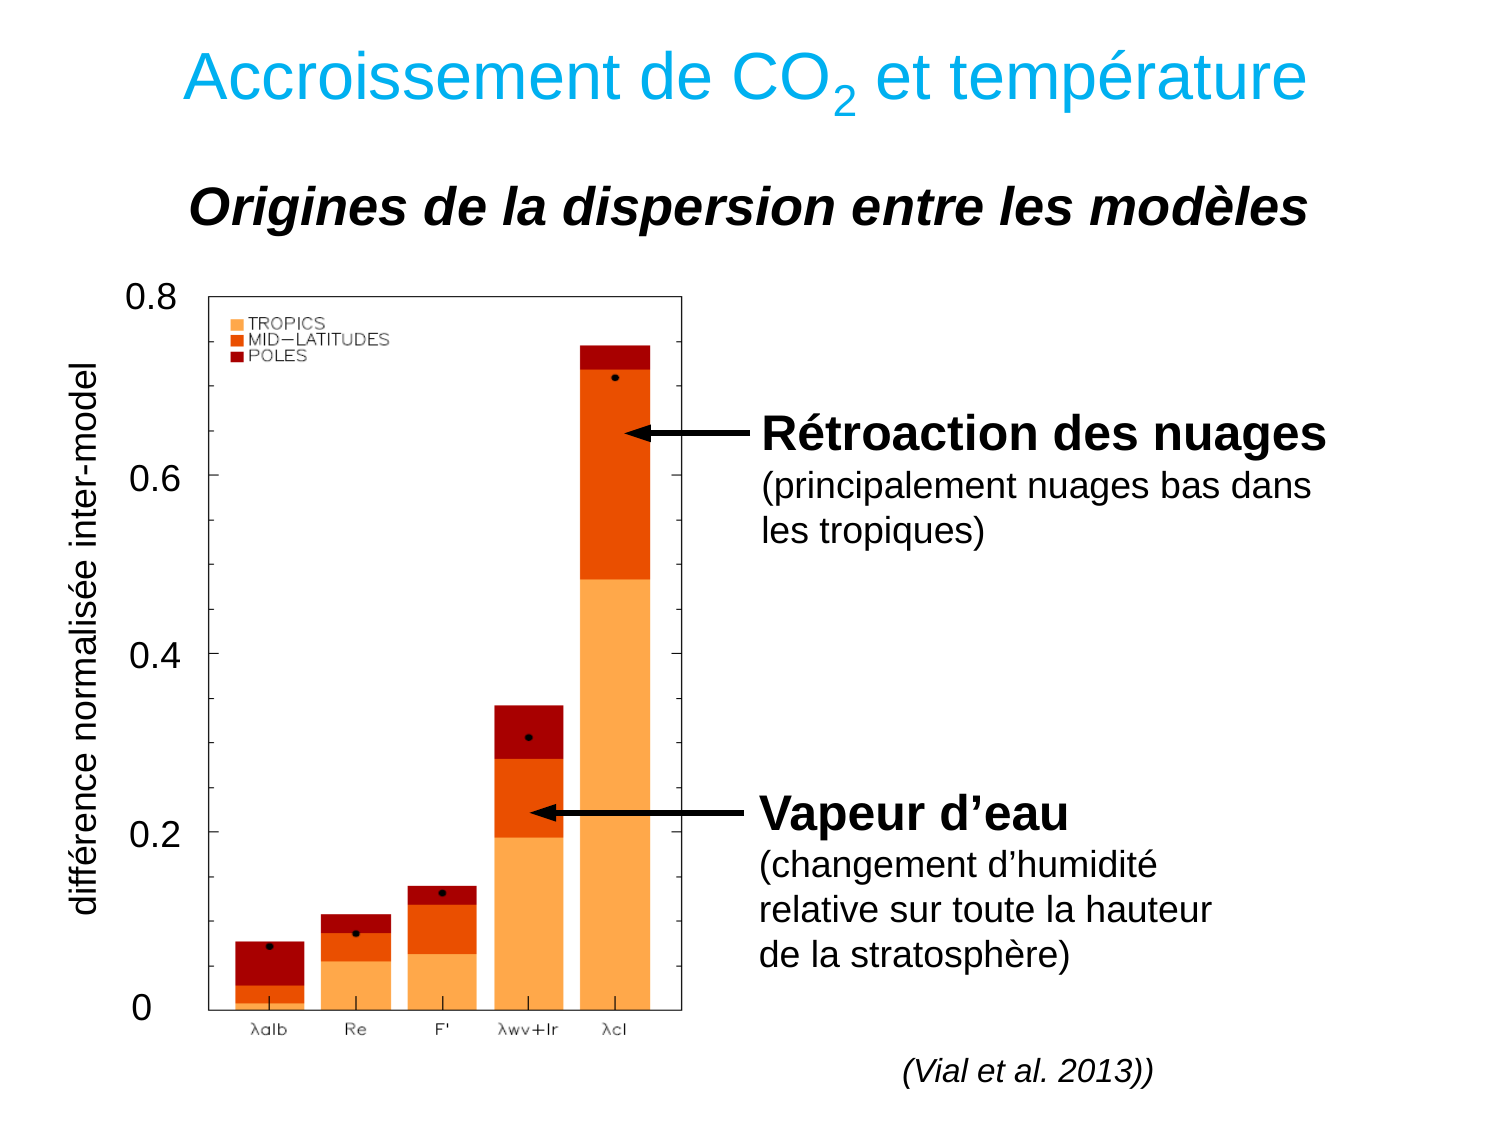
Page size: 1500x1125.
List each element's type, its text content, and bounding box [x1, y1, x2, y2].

text_box (Vial et al. 2013))‏ [902, 1049, 1436, 1090]
text_box différence normalisée inter-model [50, 285, 111, 993]
text_box 0.8 [110, 265, 209, 326]
text_box Origines de la dispersion entre les modèles [47, 164, 1453, 246]
text_box 0.4 [114, 623, 213, 684]
text_box Accroissement de CO2 et température [85, 18, 1407, 126]
text_box 0 [116, 975, 215, 1036]
text_box 0.6 [114, 446, 213, 507]
text_box Rétroaction des nuages (principalement nuages bas dans les tropiques) [746, 393, 1375, 559]
text_box 0.2 [114, 802, 213, 863]
picture [201, 293, 693, 1037]
text_box Vapeur d’eau (changement d’humidité relative sur toute la hauteur de la stratosphère) [744, 772, 1276, 983]
